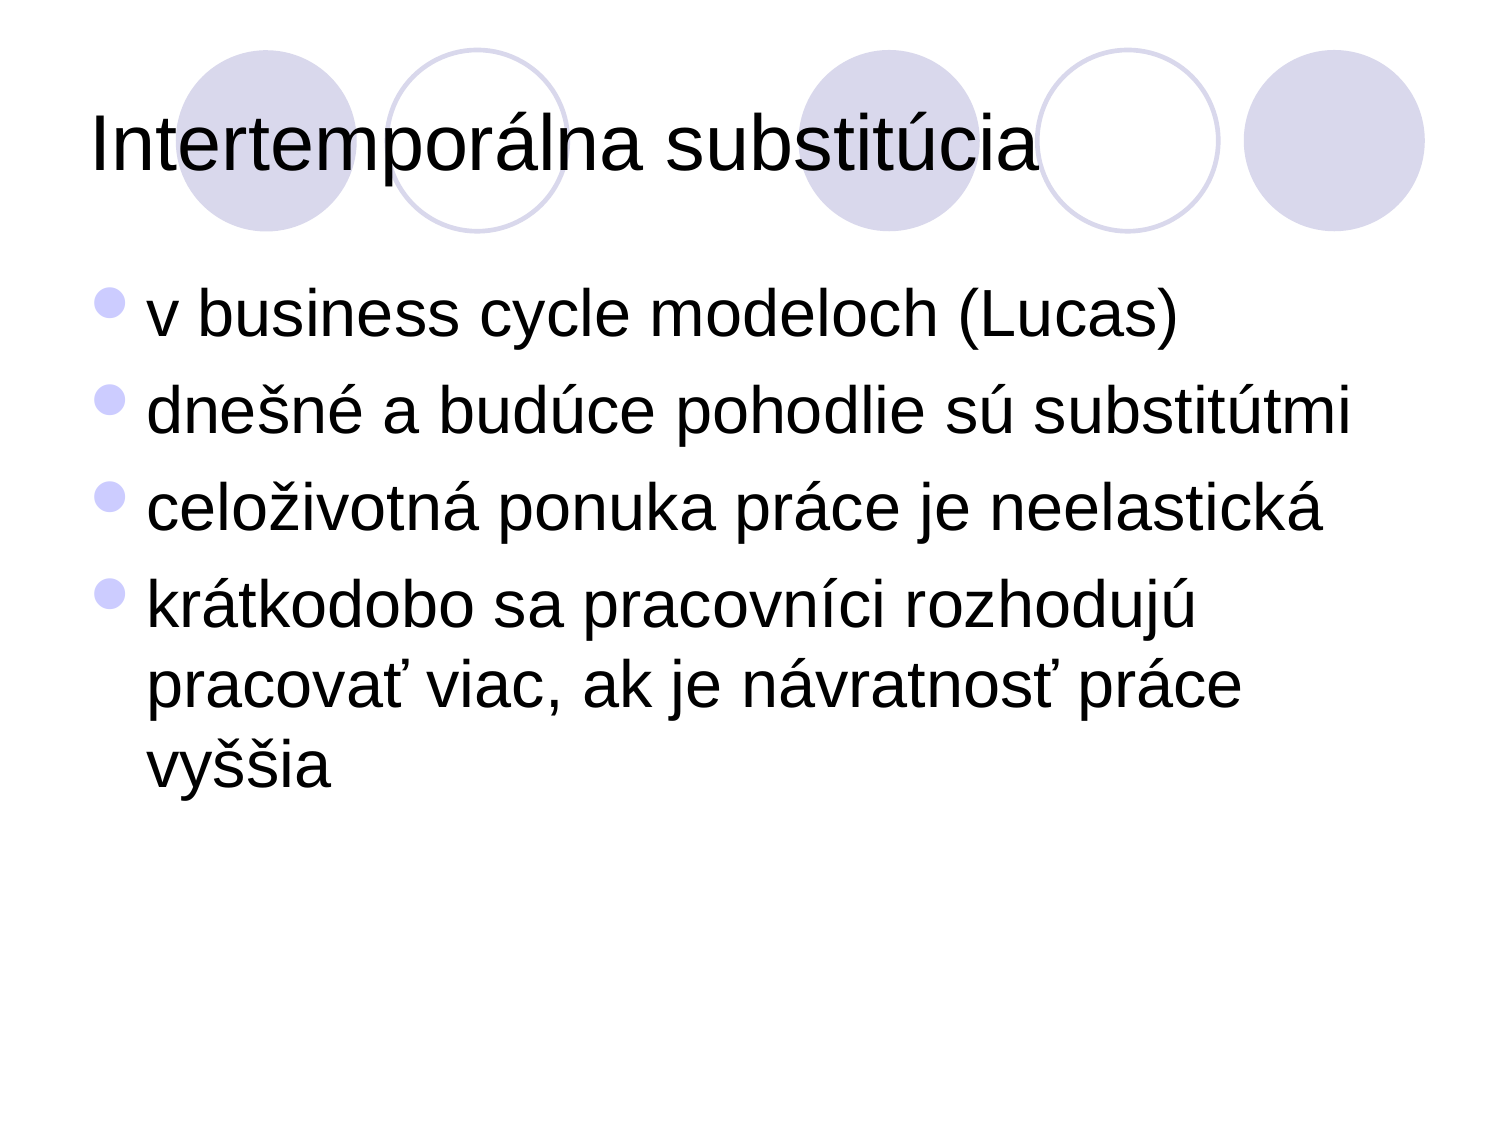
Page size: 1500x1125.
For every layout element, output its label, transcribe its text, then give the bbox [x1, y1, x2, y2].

title Intertemporálna substitúcia [75, 45, 1426, 233]
list v business cycle modeloch (Lucas) dnešné a budúce pohodlie sú substitútmi celoživotná ponuka práce je neelastická krátkodobo sa pracovníci rozhodujú pracovať viac, ak je návratnosť práce vyššia [75, 262, 1426, 1006]
